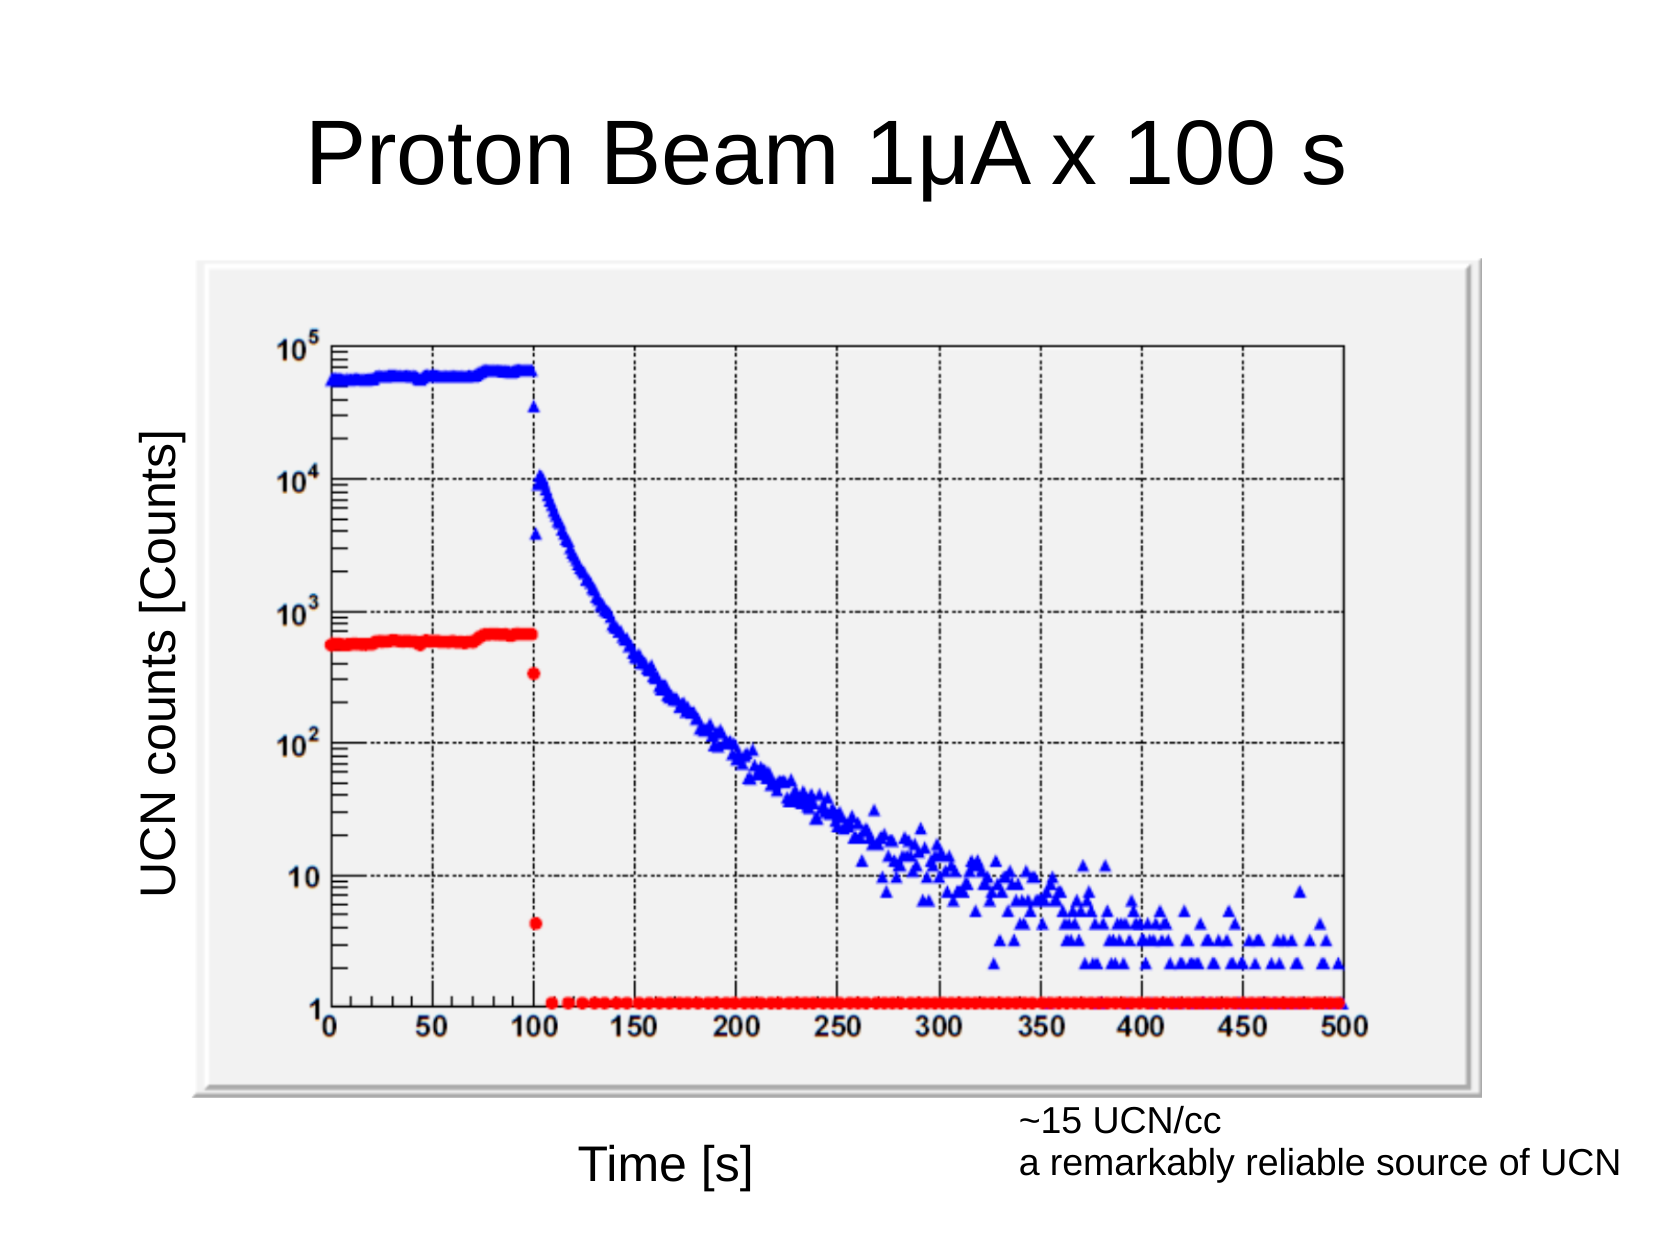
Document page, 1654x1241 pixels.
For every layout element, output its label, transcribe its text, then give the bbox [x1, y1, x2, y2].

text_box ~15 UCN/cc a remarkably reliable source of UCN [1003, 1092, 1637, 1201]
text_box Time [s] [562, 1128, 1003, 1200]
picture [191, 258, 1482, 1098]
title Proton Beam 1μA x 100 s [82, 49, 1571, 257]
text_box UCN counts [Counts] [122, 219, 209, 914]
